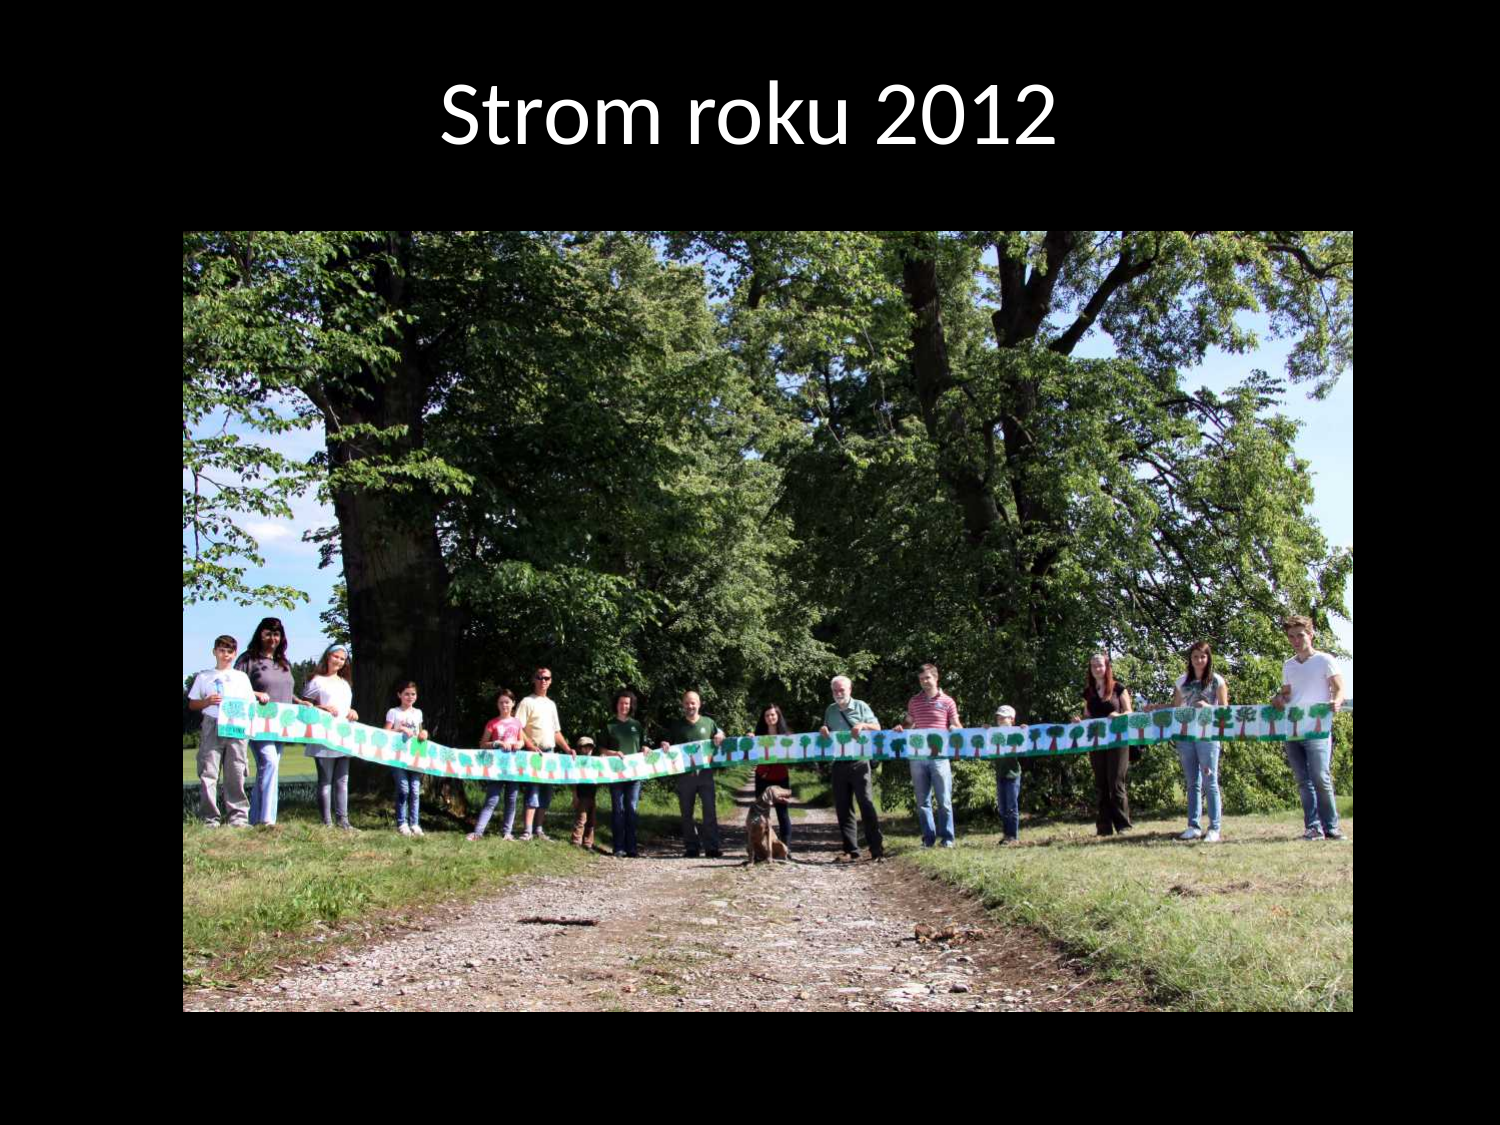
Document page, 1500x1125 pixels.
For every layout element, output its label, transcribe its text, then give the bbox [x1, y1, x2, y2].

title Strom roku 2012 [75, 45, 1425, 233]
picture [183, 231, 1353, 1012]
